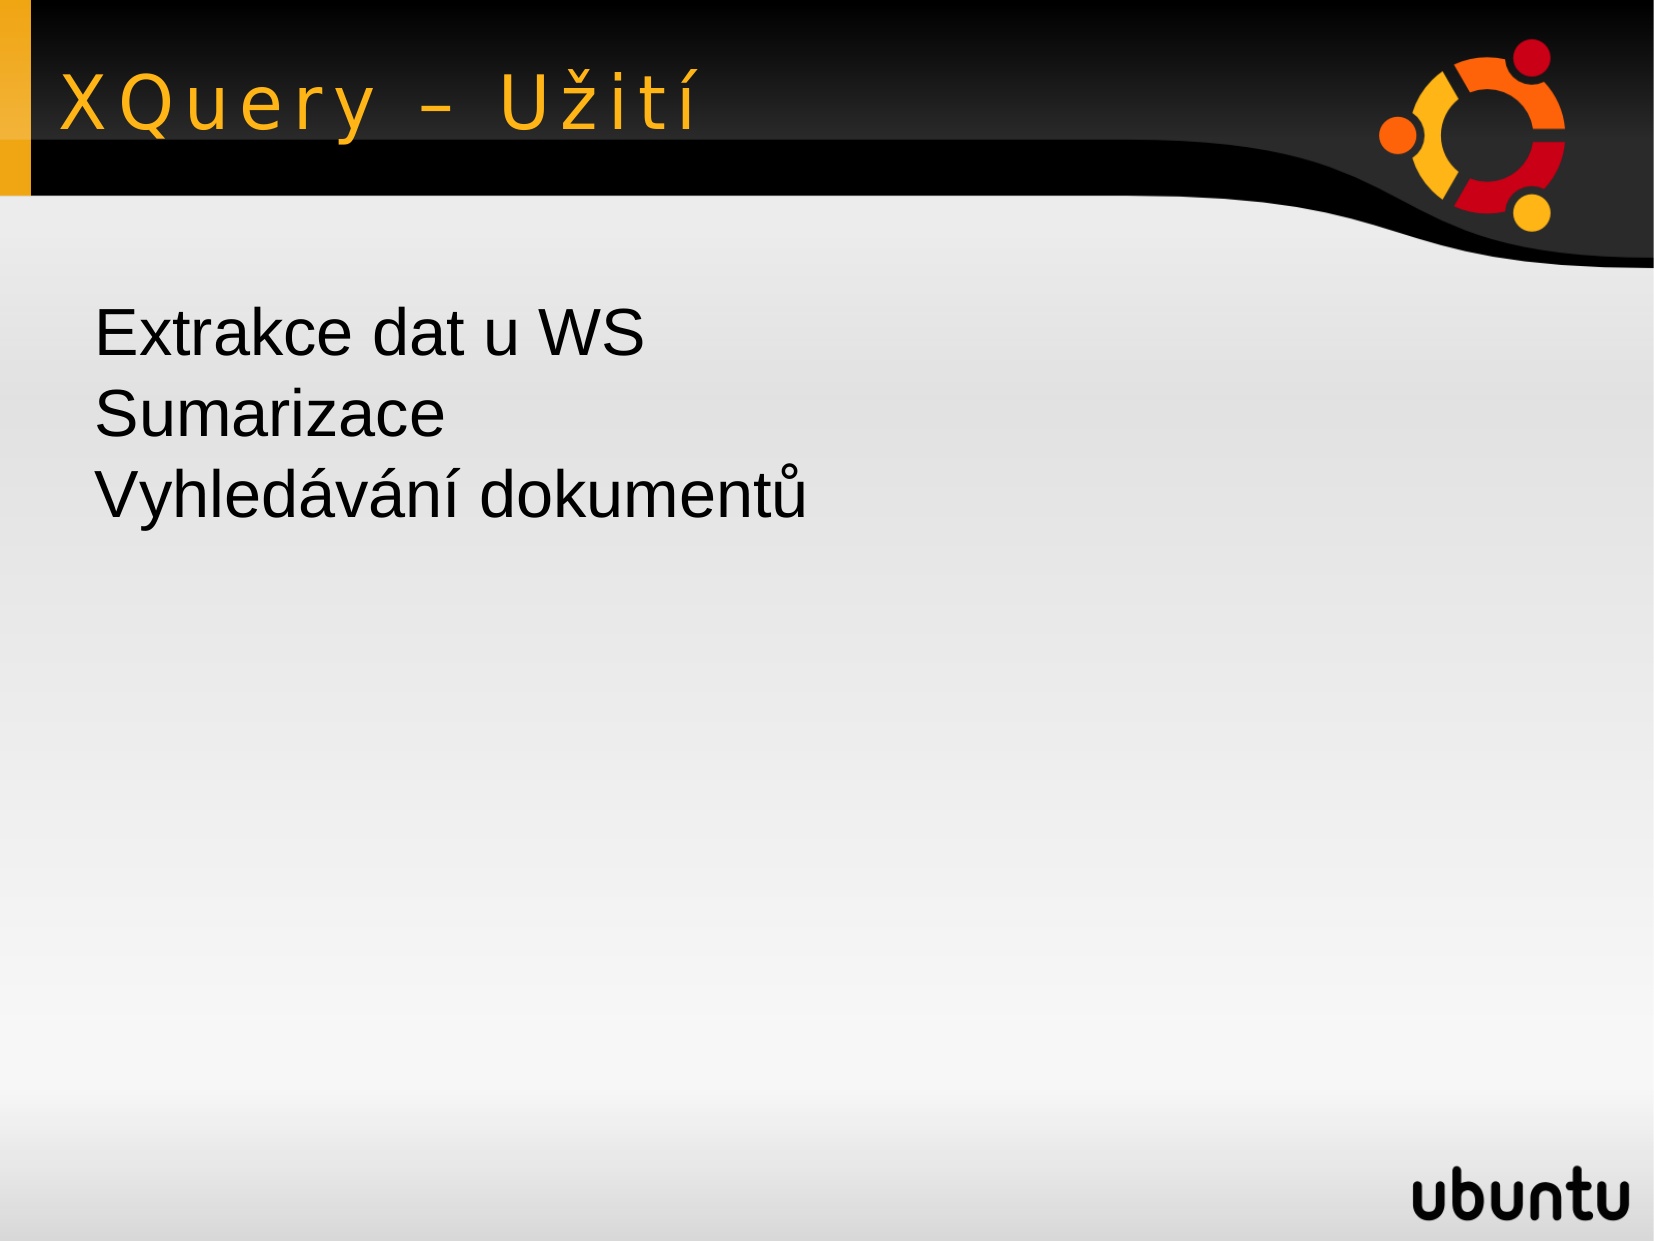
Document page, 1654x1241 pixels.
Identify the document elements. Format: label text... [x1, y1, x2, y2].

picture [0, 0, 1654, 1241]
title XQuery – Užití [59, 29, 1270, 178]
list Extrakce dat u WS Sumarizace Vyhledávání dokumentů [76, 295, 1565, 1114]
